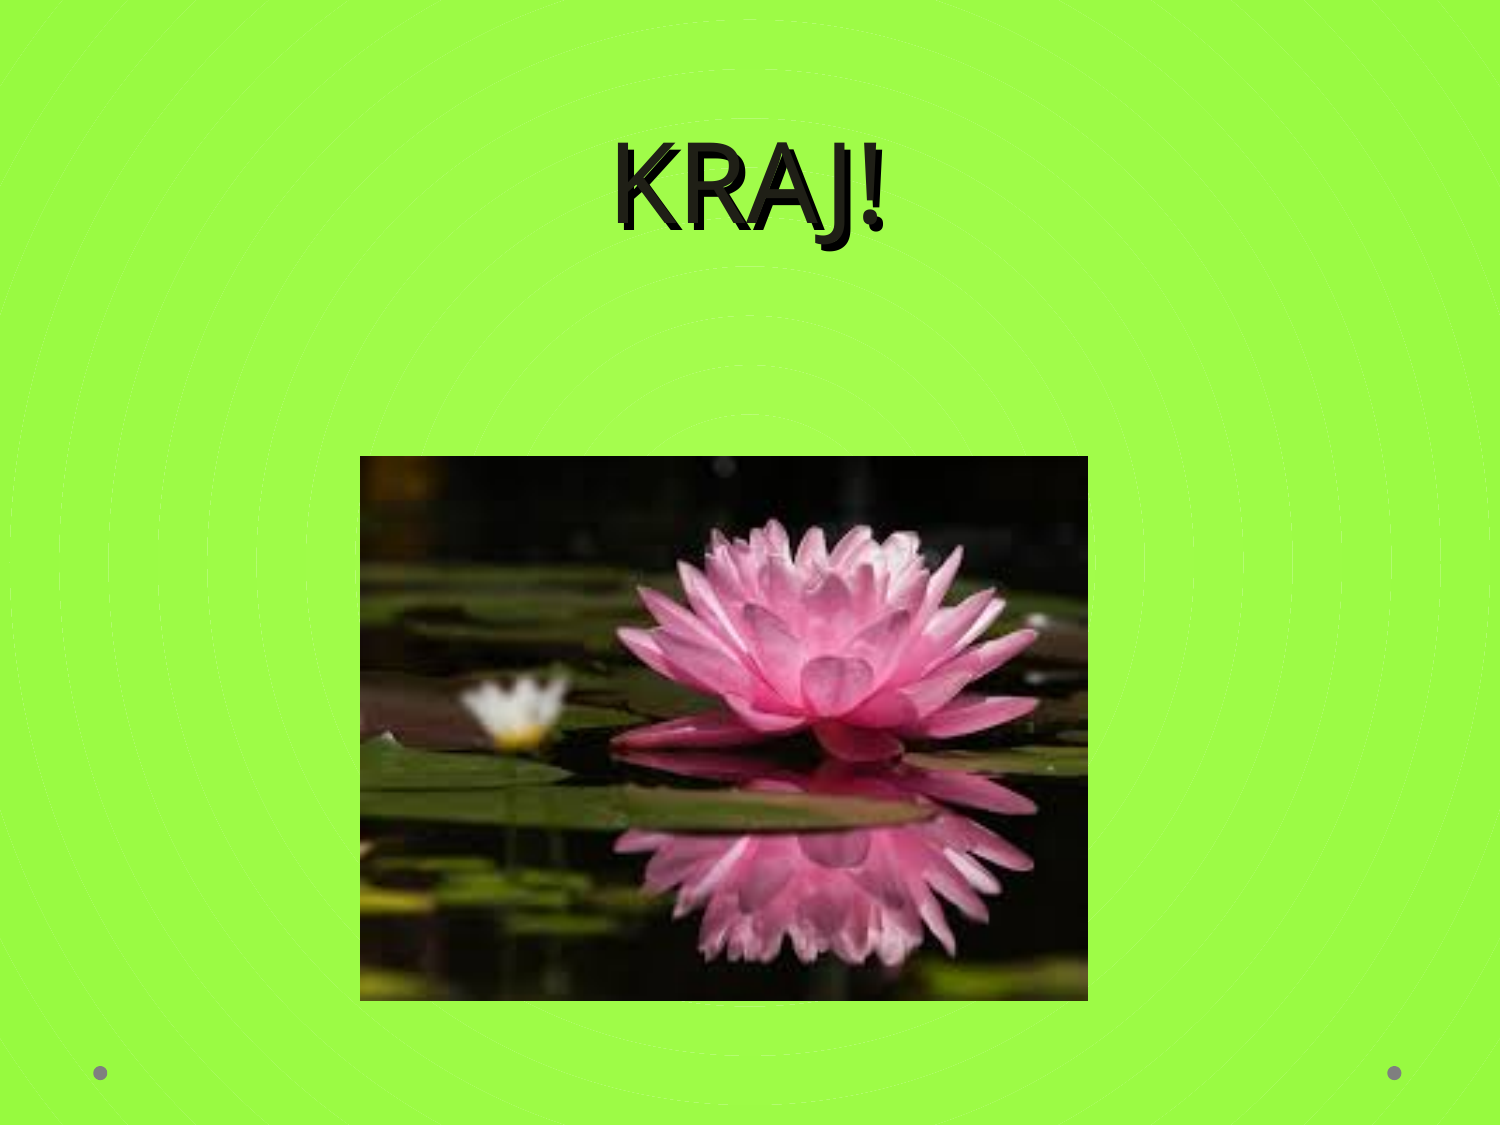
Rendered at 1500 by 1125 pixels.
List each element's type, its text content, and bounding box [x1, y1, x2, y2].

title KRAJ! [71, 66, 1422, 254]
picture [360, 456, 1088, 1001]
